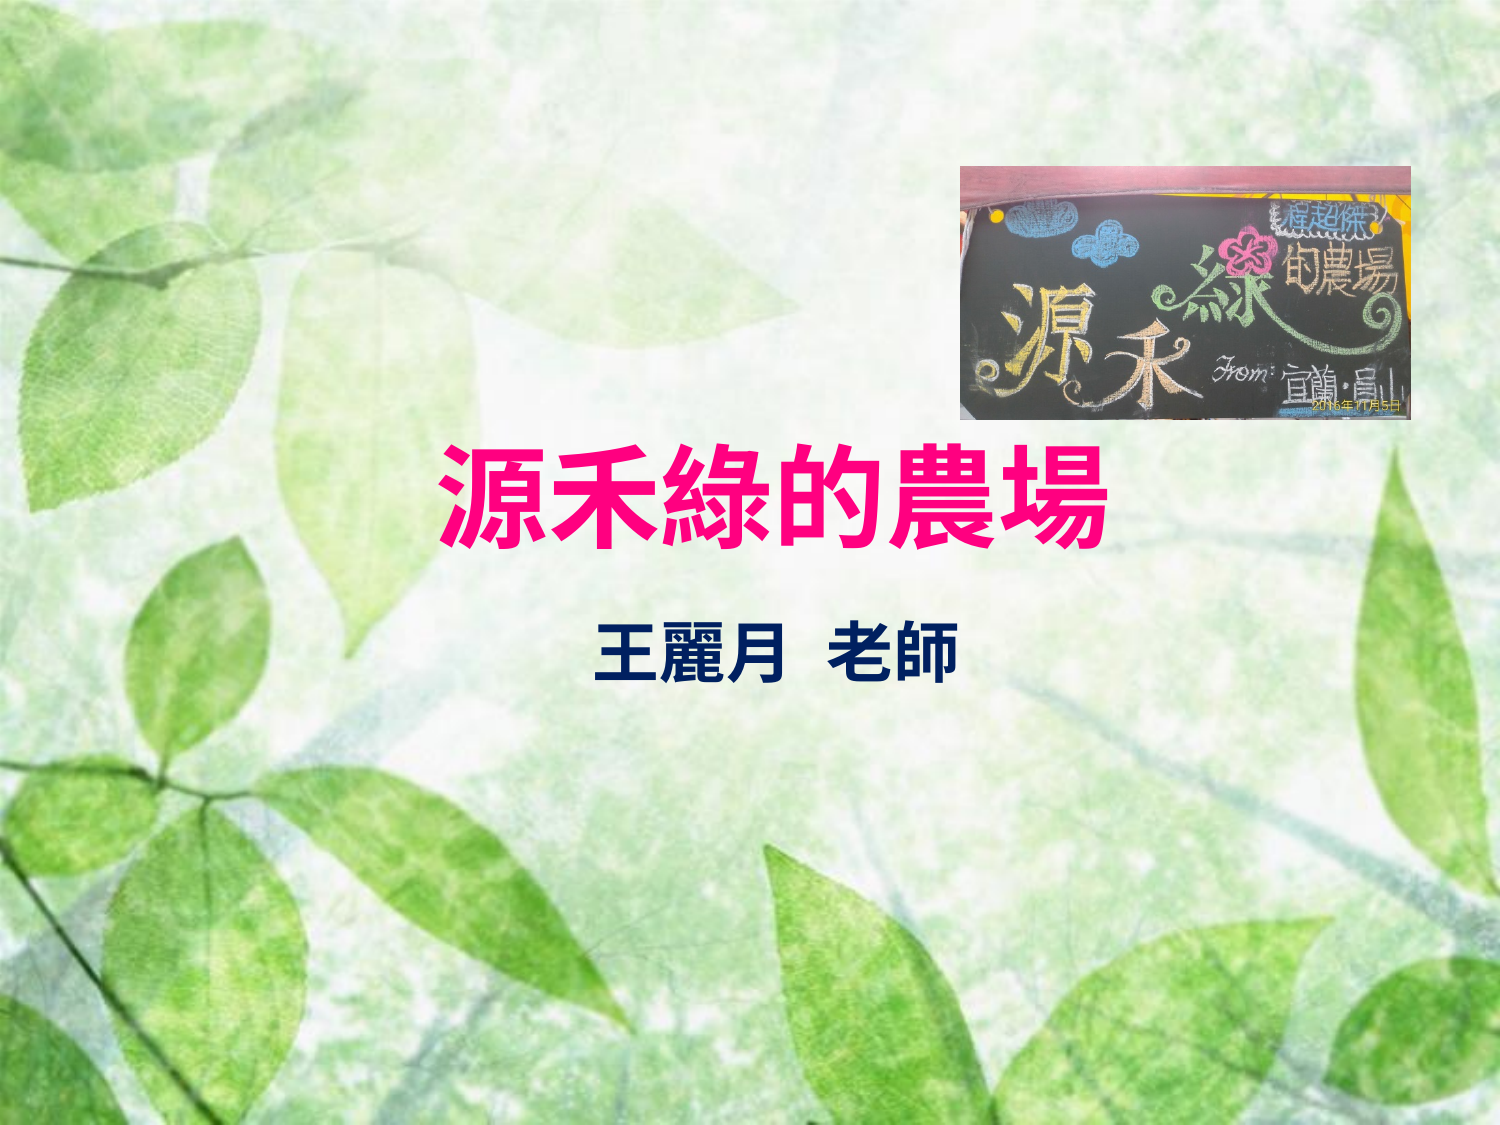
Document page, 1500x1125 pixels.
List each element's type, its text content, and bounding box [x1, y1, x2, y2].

picture [0, 0, 1500, 1125]
subtitle 王麗月 老師 [484, 603, 1069, 892]
title 源禾綠的農場 [135, 373, 1411, 615]
